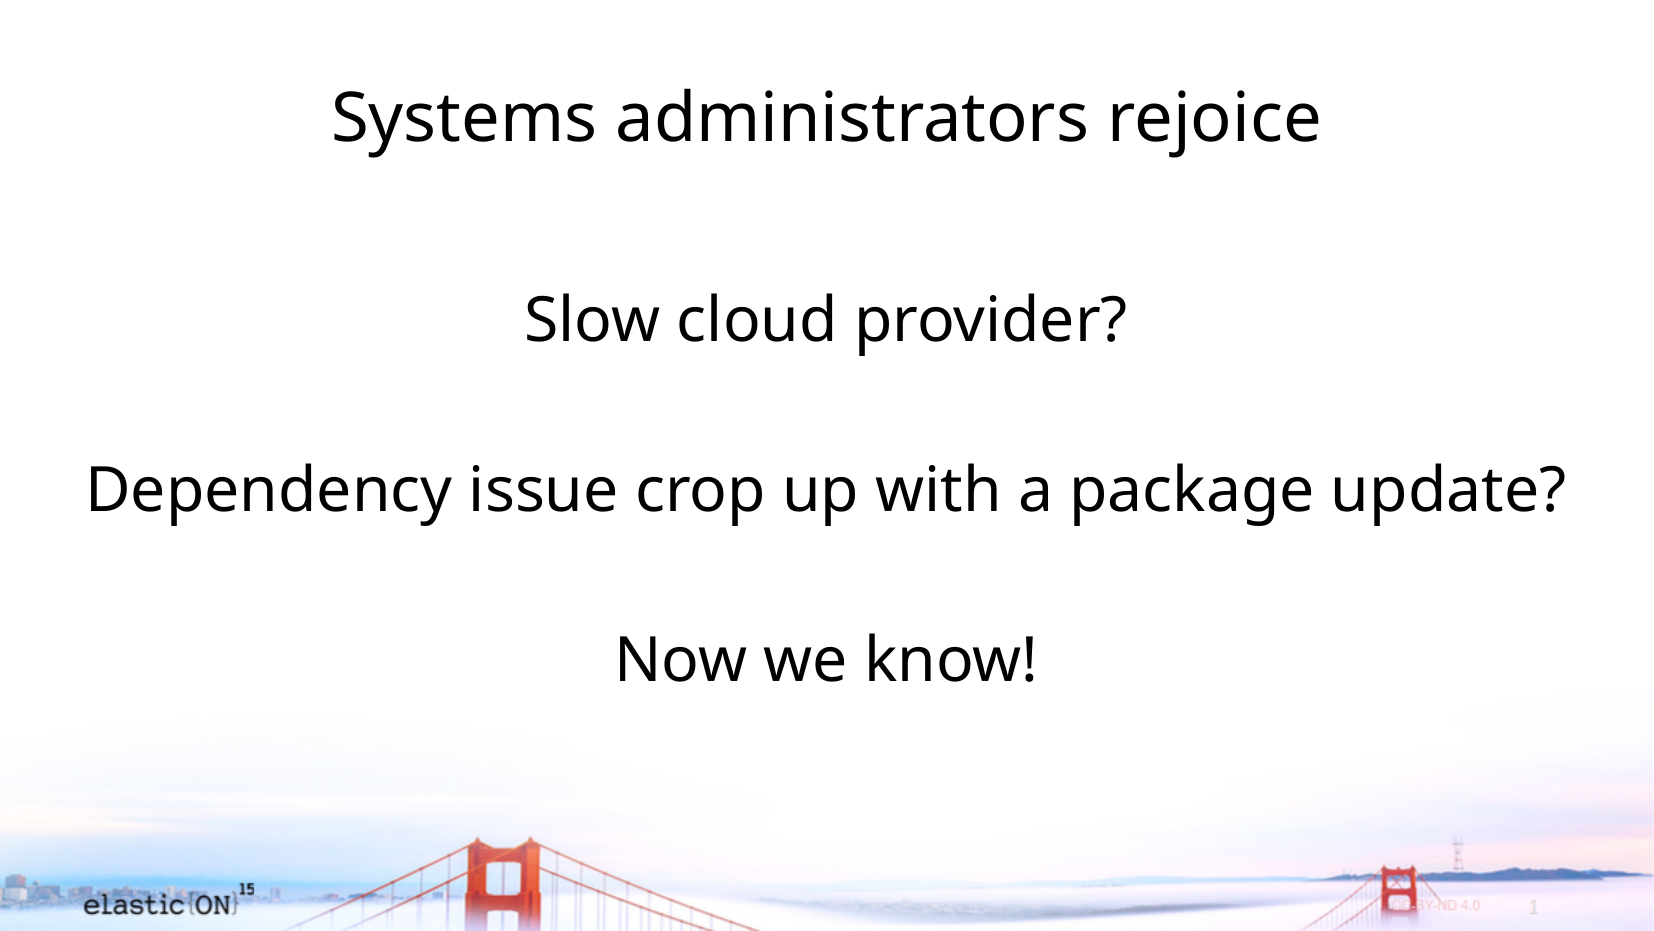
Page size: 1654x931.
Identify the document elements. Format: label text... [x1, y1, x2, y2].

title Systems administrators rejoice [82, 37, 1571, 193]
picture [0, 0, 1654, 931]
subtitle Slow cloud provider? Dependency issue crop up with a package update? Now we know! [82, 217, 1571, 758]
